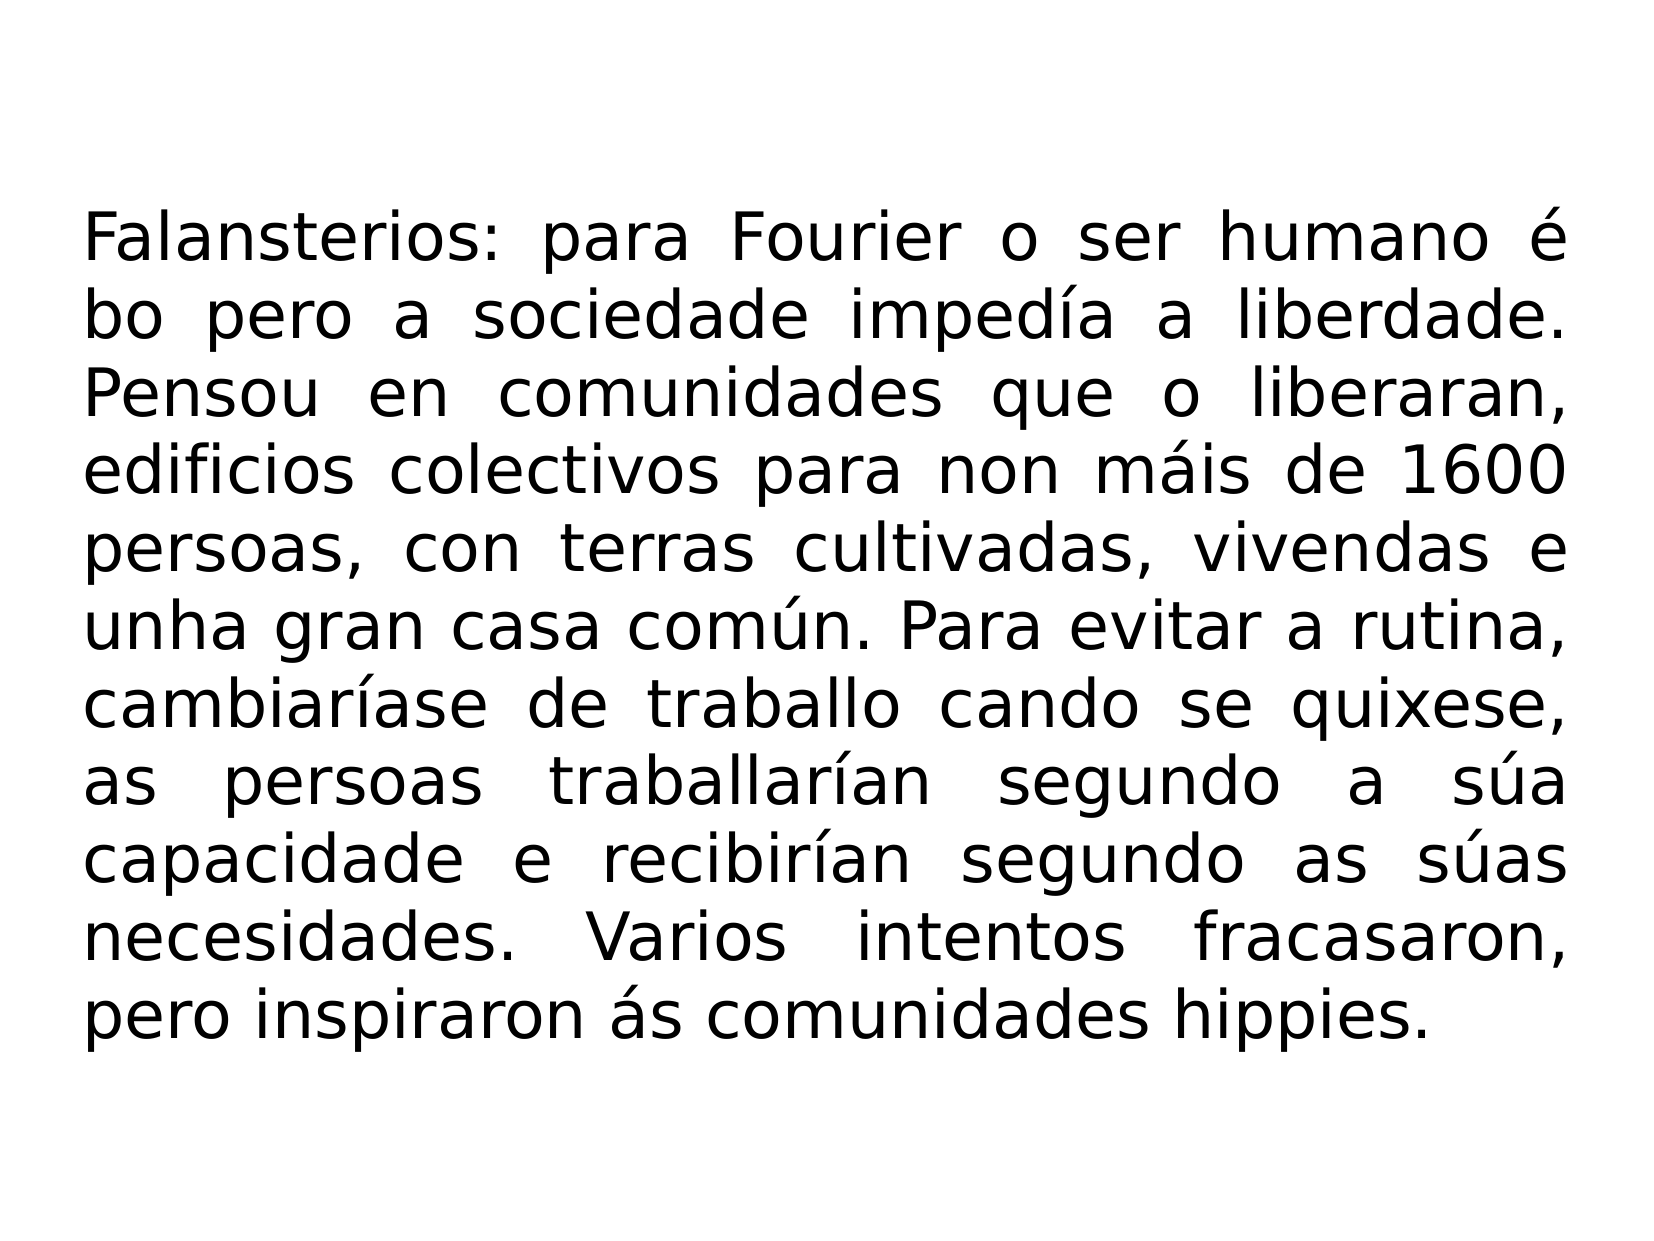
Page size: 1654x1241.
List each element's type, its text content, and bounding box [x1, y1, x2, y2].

subtitle Falansterios: para Fourier o ser humano é bo pero a sociedade impedía a liberdade. Pensou en comunidades que o liberaran, edificios colectivos para non máis de 1600 persoas, con terras cultivadas, vivendas e unha gran casa común. Para evitar a rutina, cambiaríase de traballo cando se quixese, as persoas traballarían segundo a súa capacidade e recibirían segundo as súas necesidades. Varios intentos fracasaron, pero inspiraron ás comunidades hippies. [82, 198, 1571, 1055]
